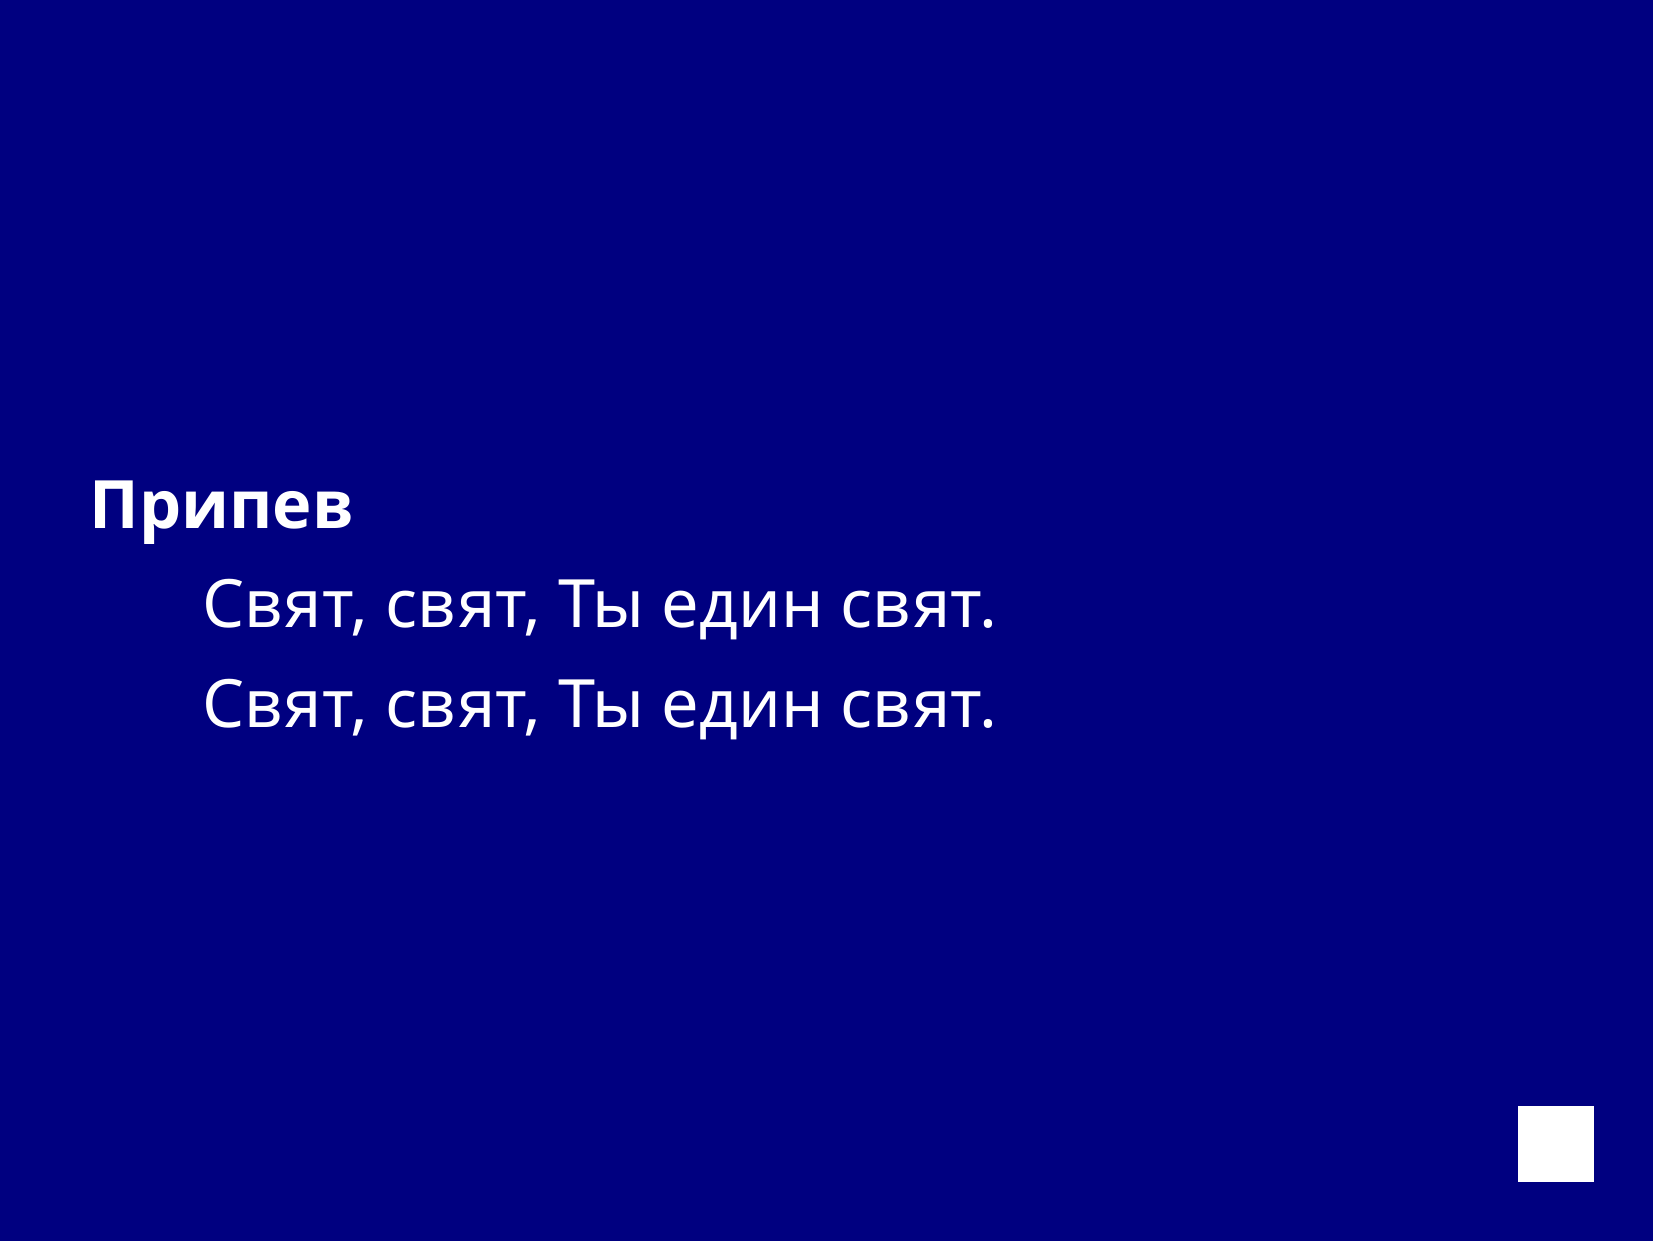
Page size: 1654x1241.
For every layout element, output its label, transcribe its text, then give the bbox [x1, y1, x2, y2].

text_box [1518, 1106, 1594, 1182]
text_box Припев Свят, свят, Ты един свят. Свят, свят, Ты един свят. [75, 150, 1576, 1163]
